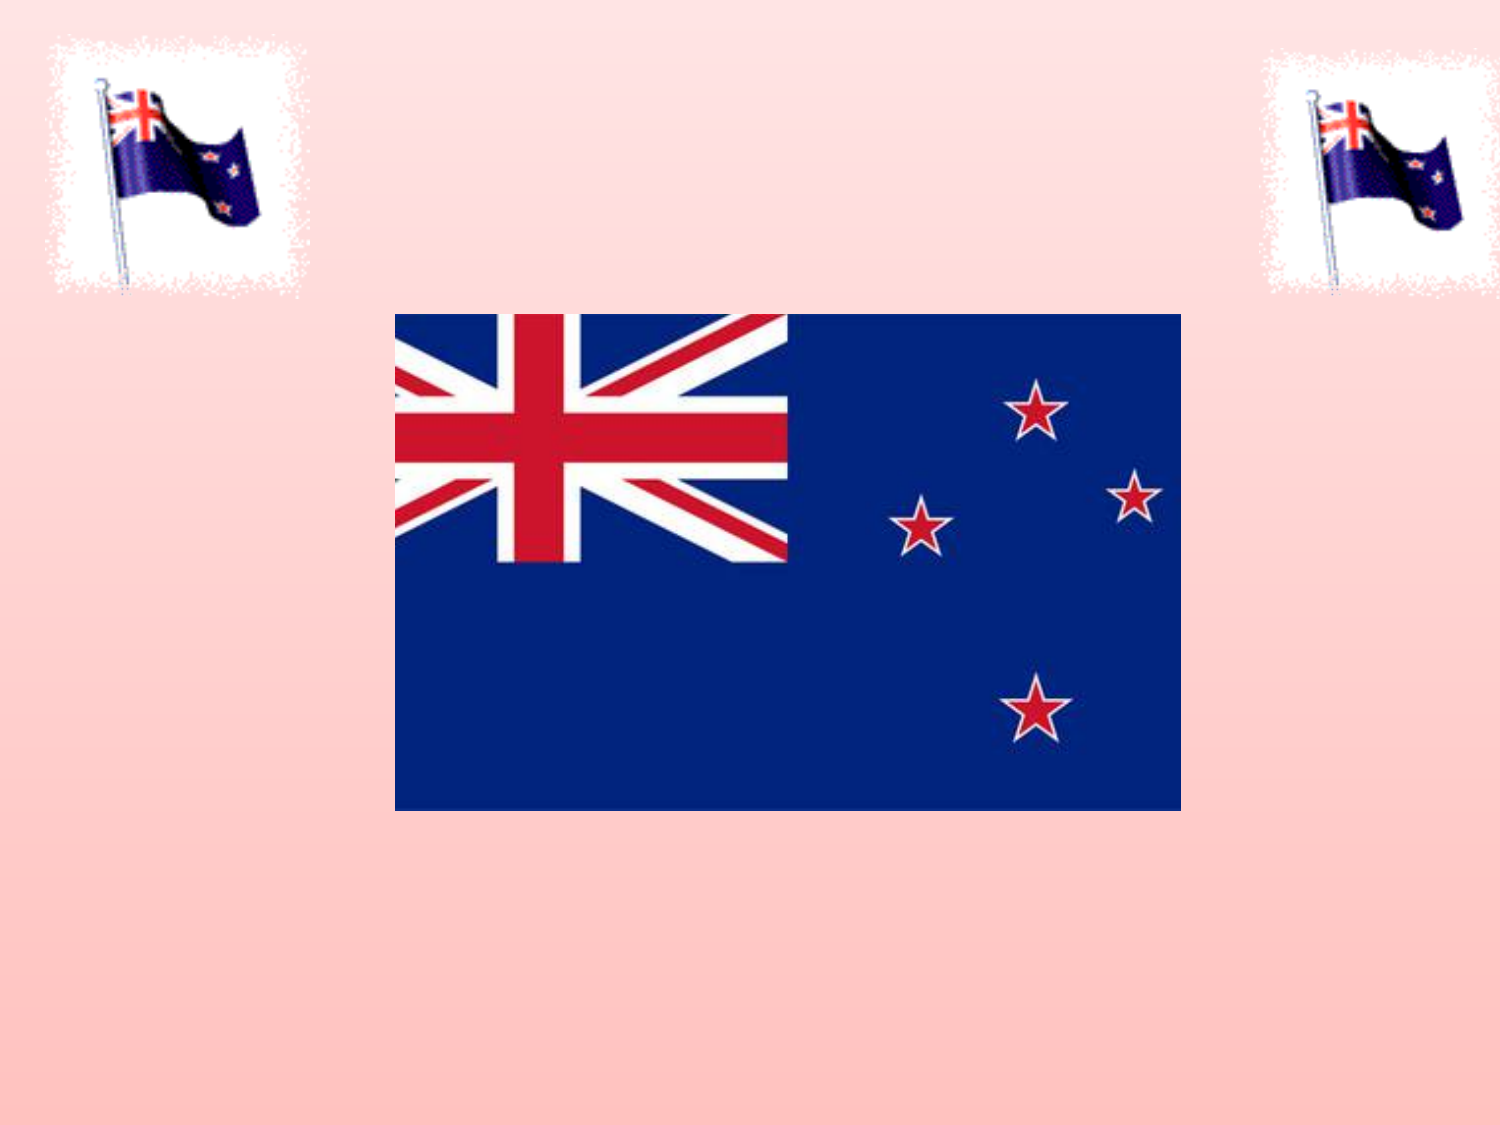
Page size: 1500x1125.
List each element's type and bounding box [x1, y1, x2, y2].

text_box [0, 0, 1500, 1125]
picture [1259, 48, 1500, 299]
picture [45, 34, 310, 299]
picture [395, 314, 1181, 811]
